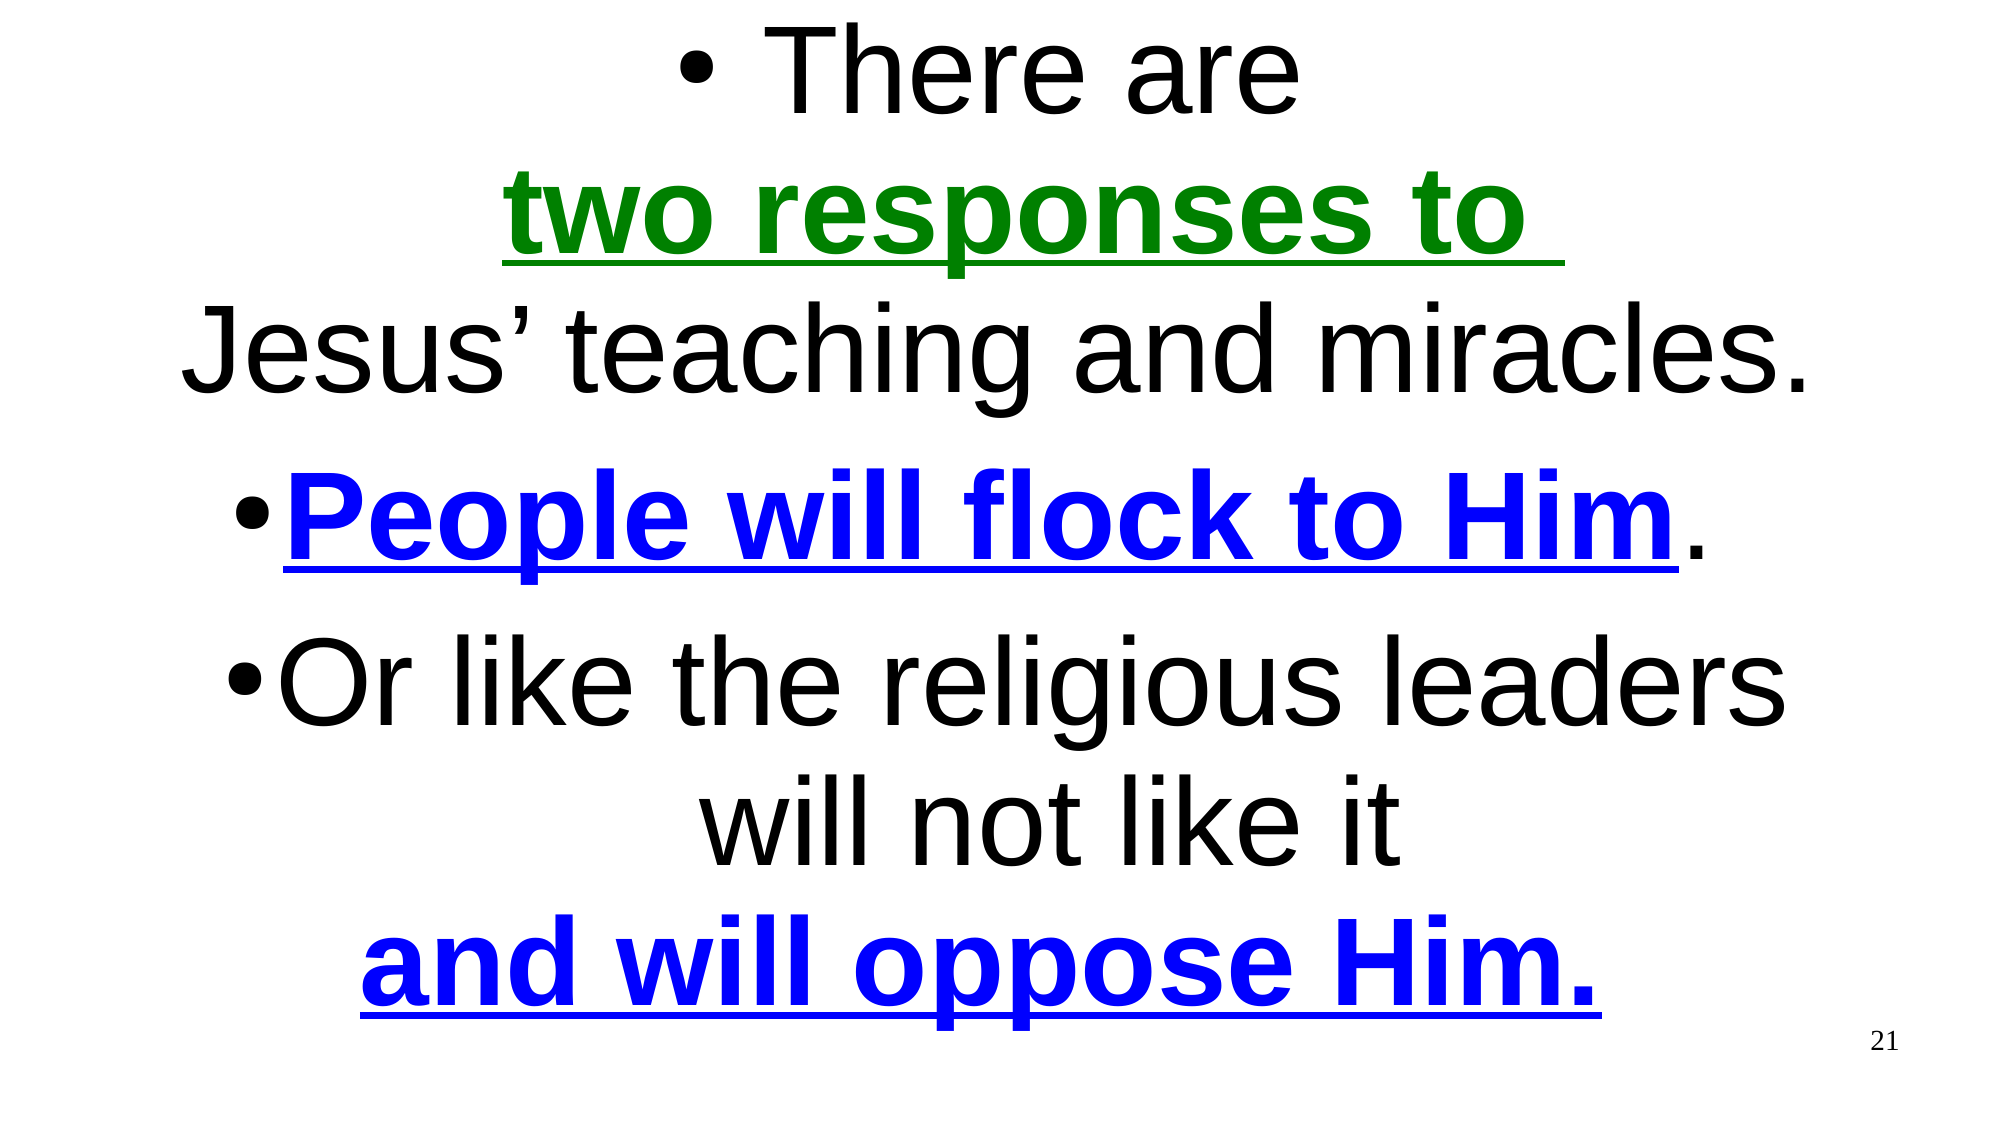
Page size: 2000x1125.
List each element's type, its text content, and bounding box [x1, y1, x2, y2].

list There are two responses to Jesus’ teaching and miracles. People will flock to Him. Or like the religious leaders will not like it and will oppose Him. [0, 0, 1996, 1123]
